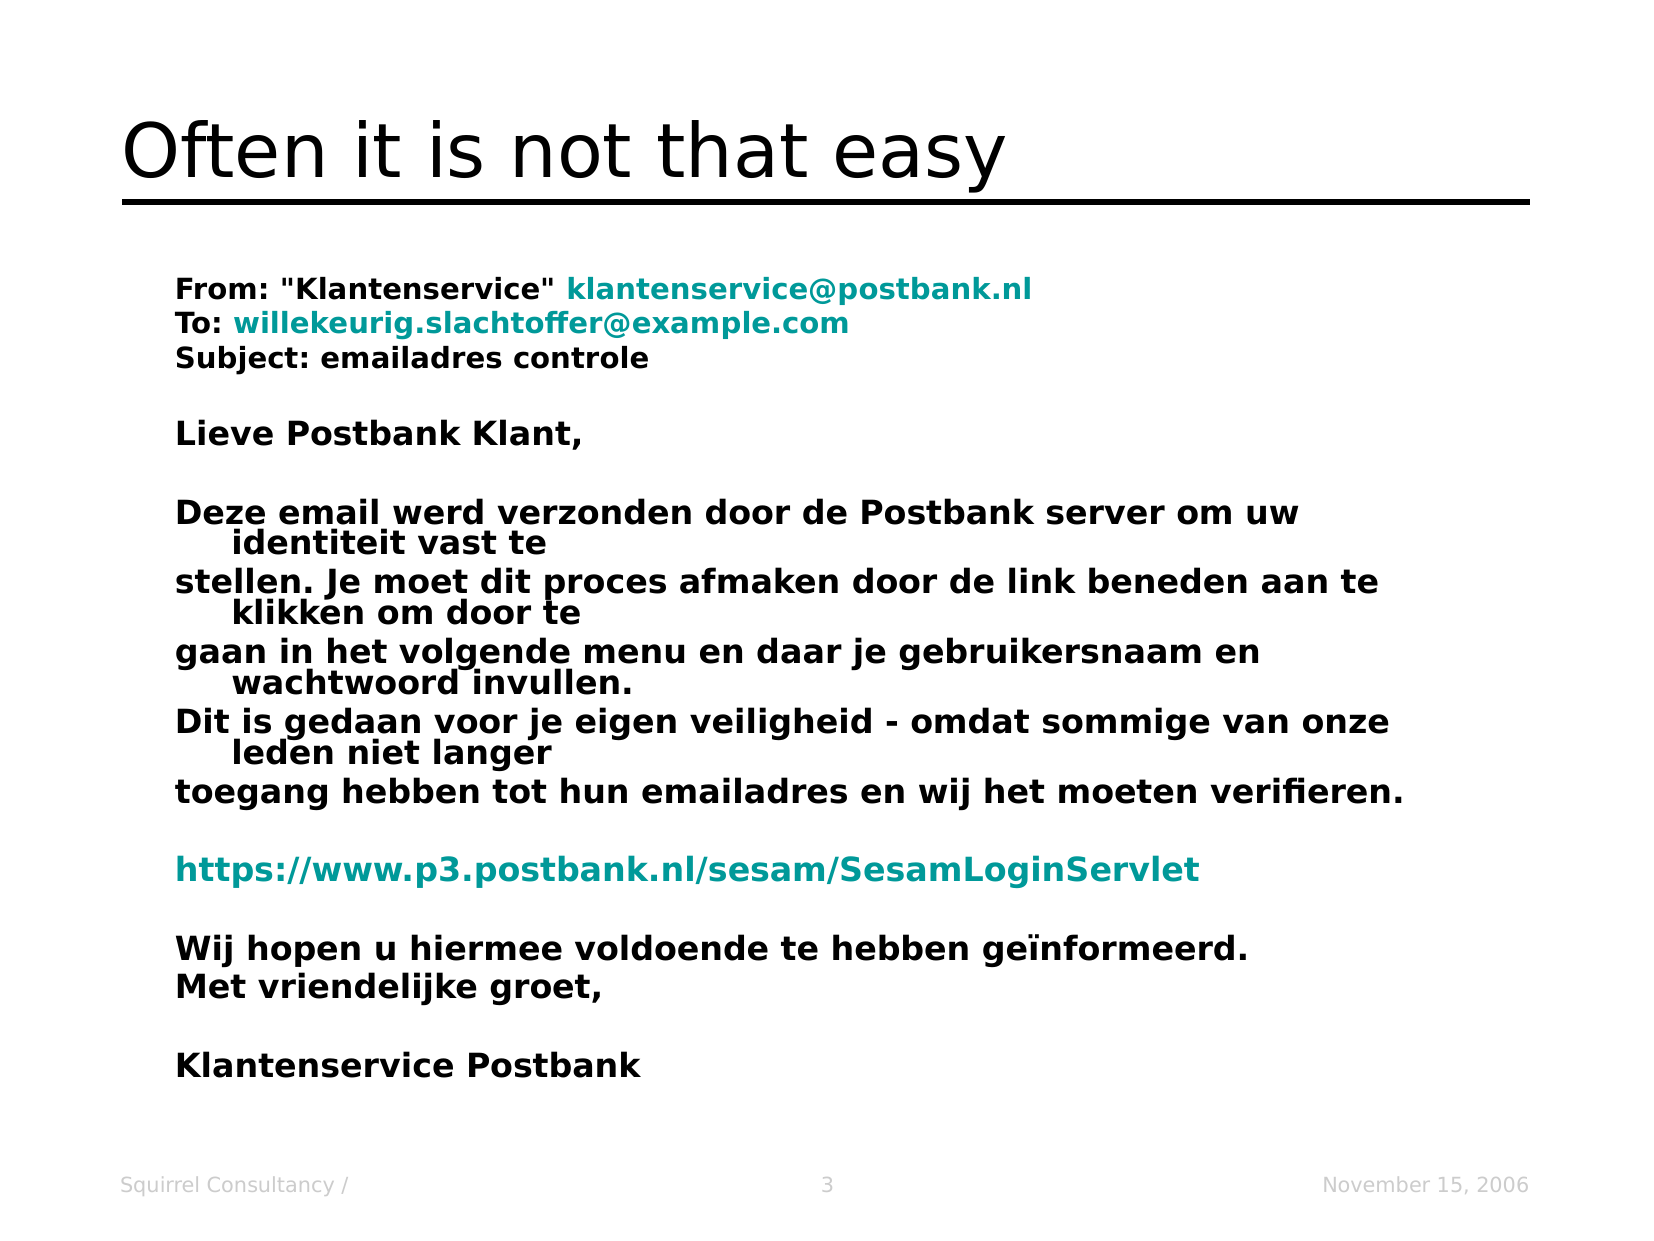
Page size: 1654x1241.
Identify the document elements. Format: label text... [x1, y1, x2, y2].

text_box From: "Klantenservice" klantenservice@postbank.nl To: willekeurig.slachtoffer@example.com Subject: emailadres controle Lieve Postbank Klant, Deze email werd verzonden door de Postbank server om uw identiteit vast te stellen. Je moet dit proces afmaken door de link beneden aan te klikken om door te gaan in het volgende menu en daar je gebruikersnaam en wachtwoord invullen. Dit is gedaan voor je eigen veiligheid - omdat sommige van onze leden niet langer toegang hebben tot hun emailadres en wij het moeten verifieren. https://www.p3.postbank.nl/sesam/SesamLoginServlet Wij hopen u hiermee voldoende te hebben geïnformeerd. Met vriendelijke groet, Klantenservice Postbank [175, 277, 1483, 1091]
title Often it is not that easy [121, 102, 1534, 200]
